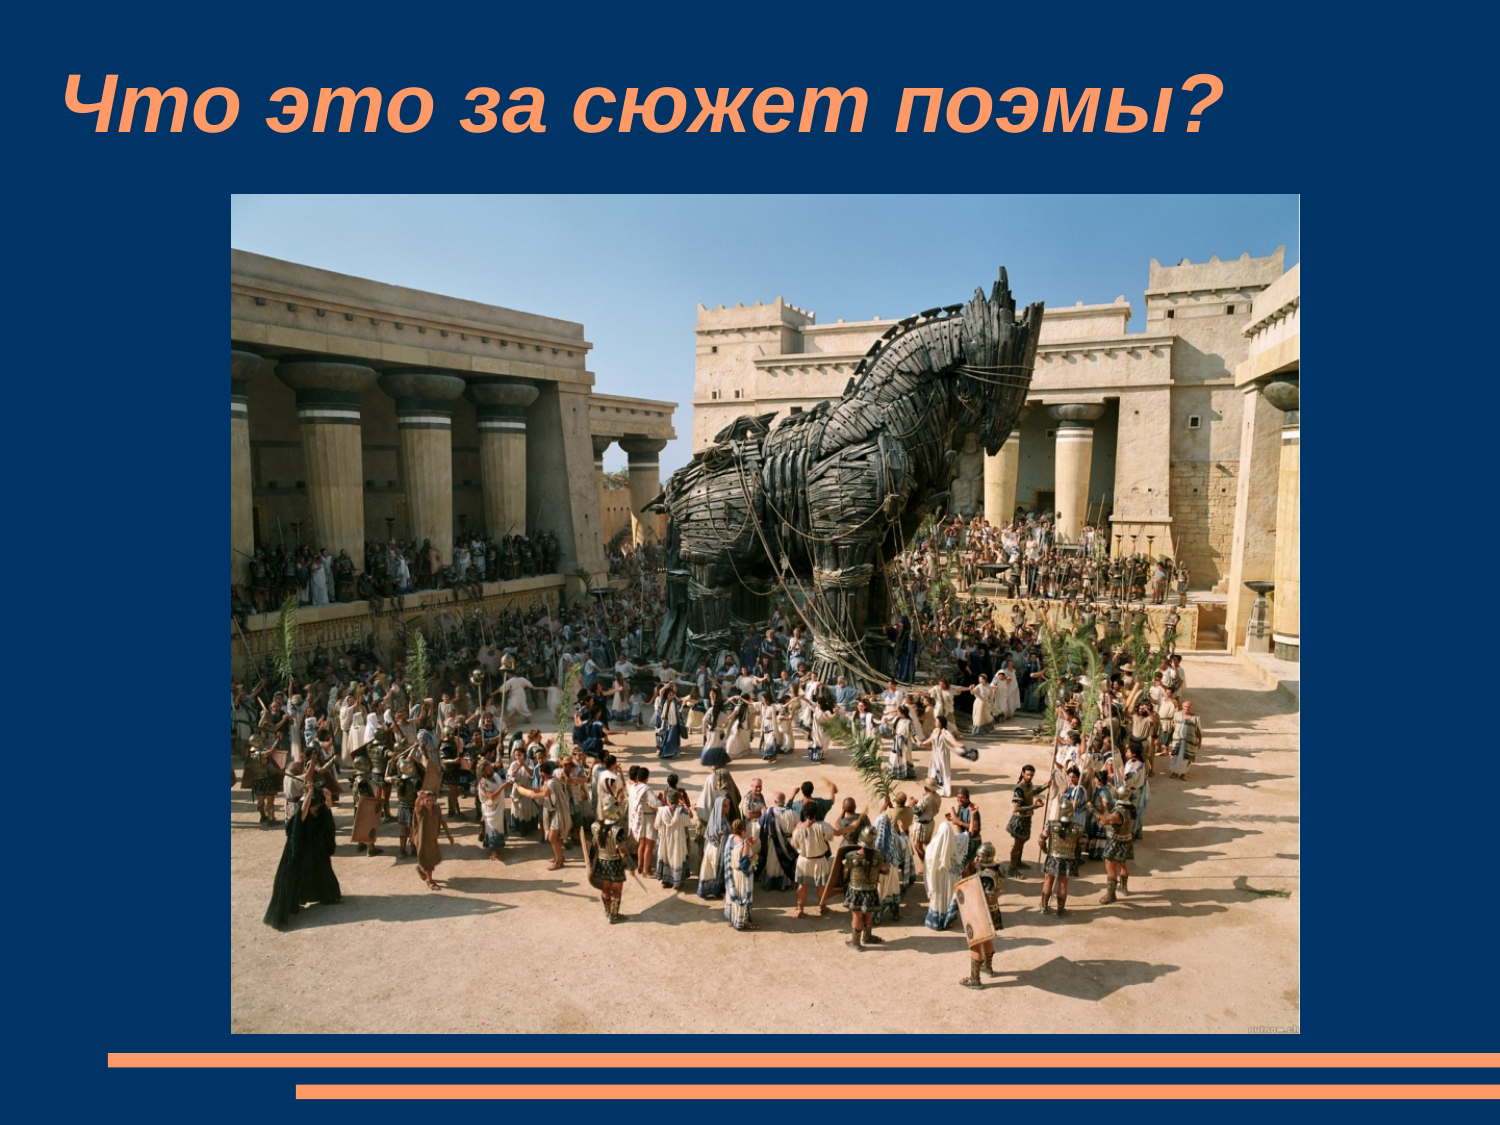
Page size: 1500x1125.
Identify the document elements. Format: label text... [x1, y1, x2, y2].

text_box Что это за сюжет поэмы? [59, 0, 1477, 207]
picture [231, 207, 1300, 1034]
